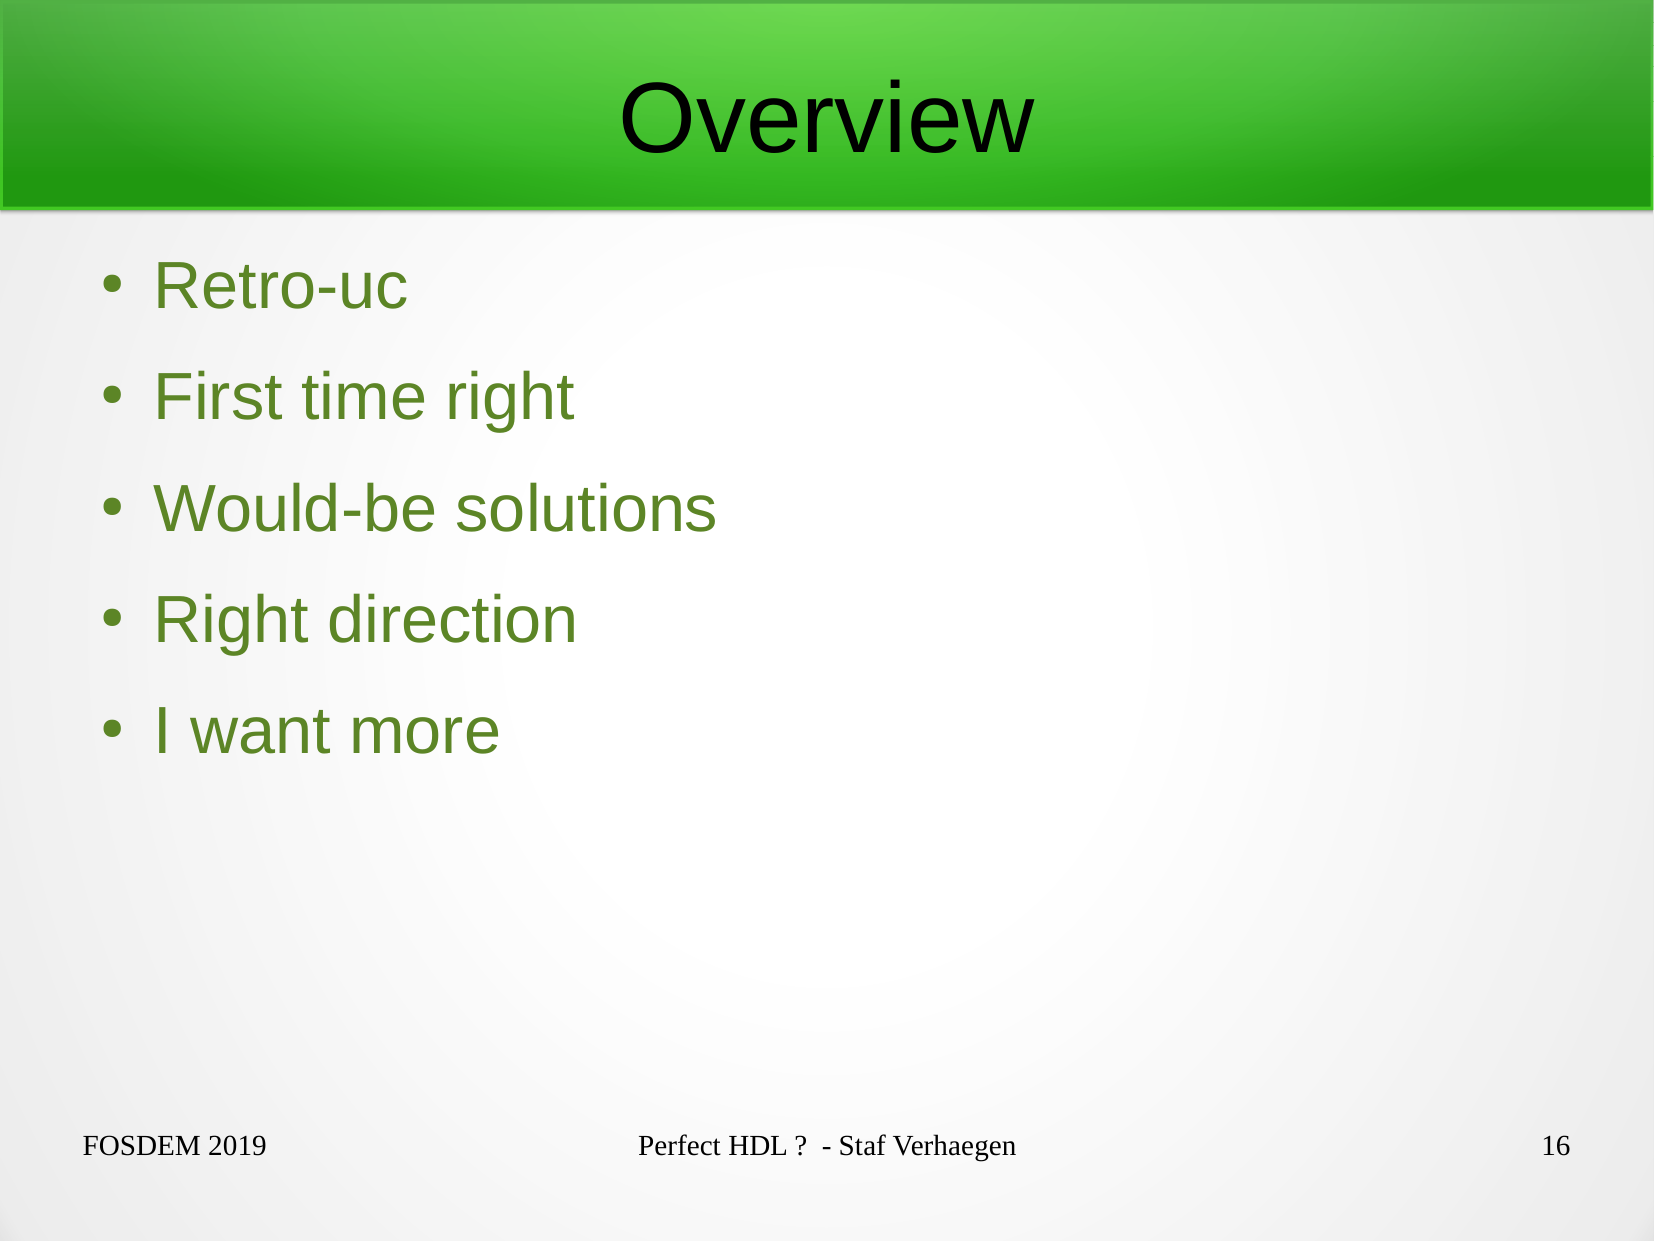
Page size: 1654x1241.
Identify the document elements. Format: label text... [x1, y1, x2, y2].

list Retro-uc First time right Would-be solutions Right direction I want more [82, 248, 1571, 1087]
title Overview [82, 27, 1571, 209]
